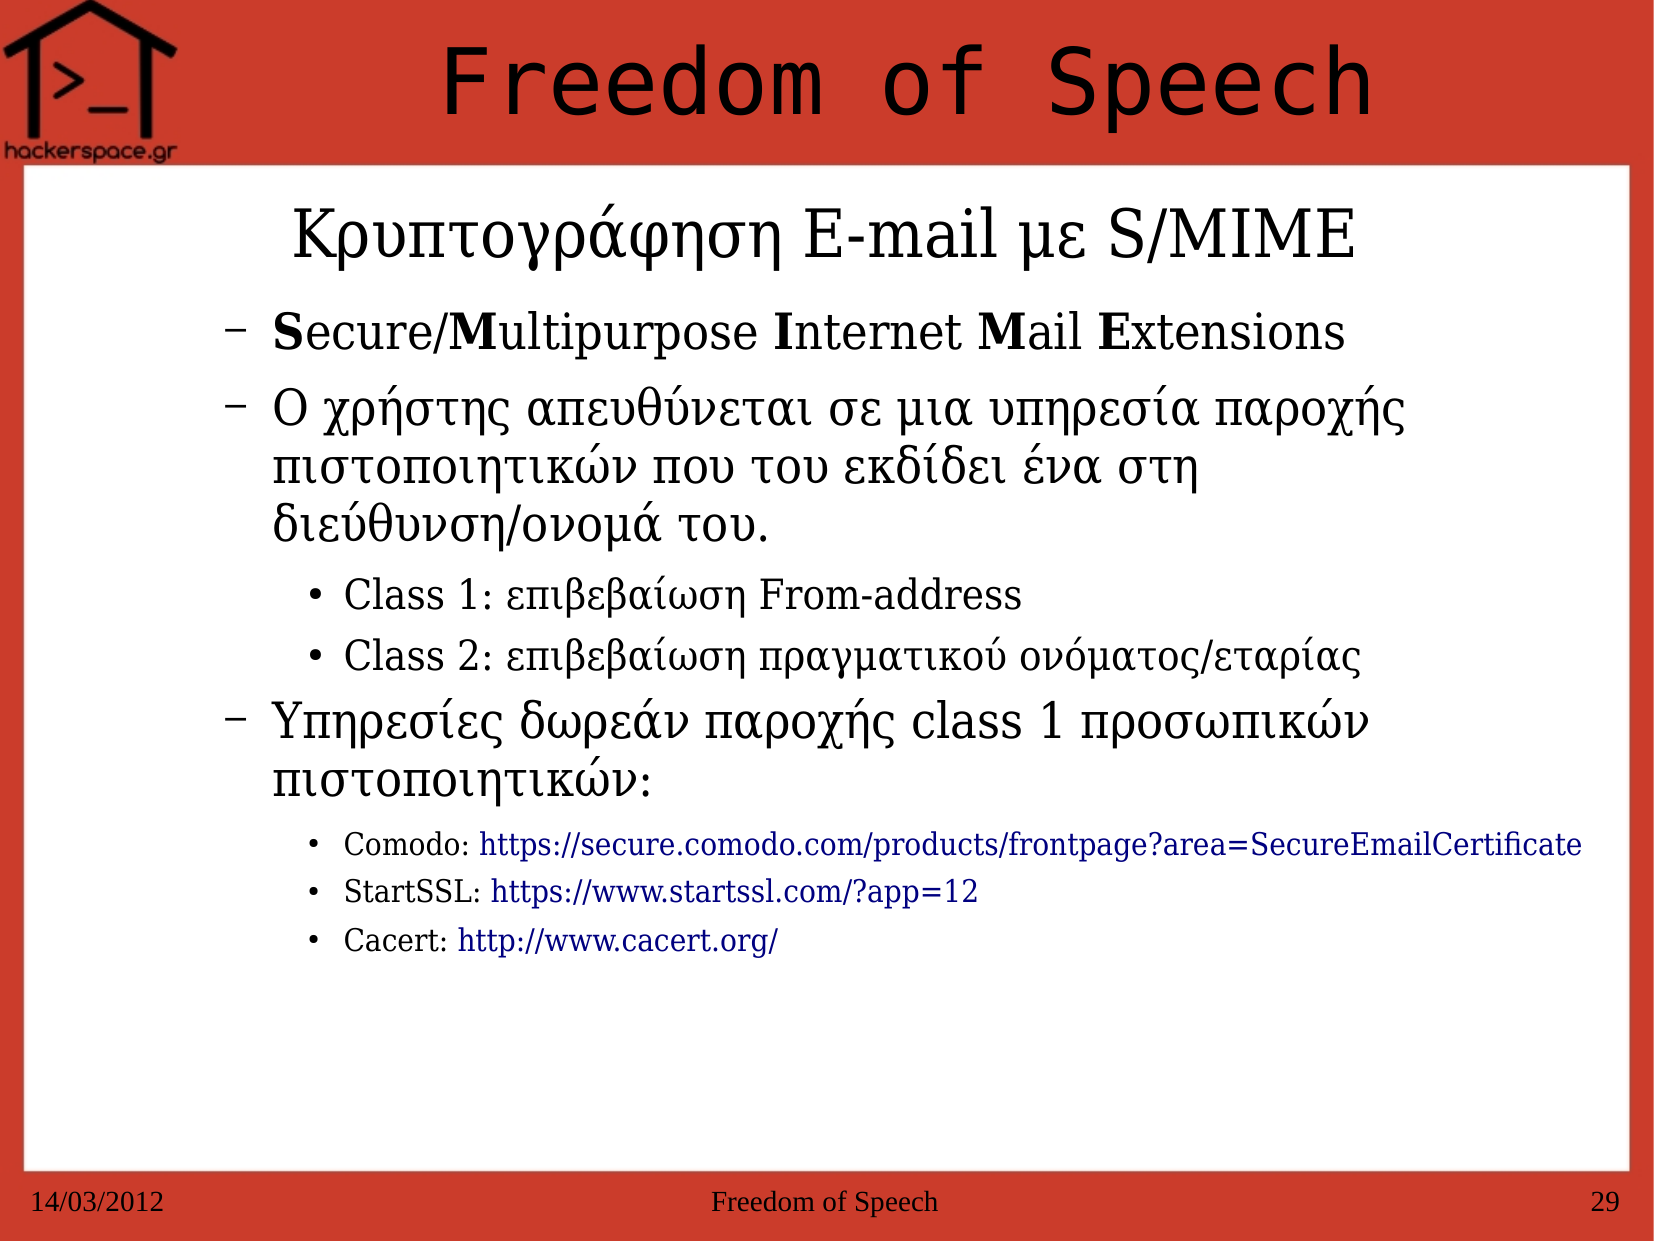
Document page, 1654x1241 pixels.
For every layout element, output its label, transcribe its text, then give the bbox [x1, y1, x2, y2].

picture [0, 0, 1654, 1241]
title Freedom of Speech [195, 15, 1621, 151]
list Κρυπτογράφηση E-mail με S/MIME Secure/Multipurpose Internet Mail Extensions Ο χρήστης απευθύνεται σε μια υπηρεσία παροχής πιστοποιητικών που του εκδίδει ένα στη διεύθυνση/ονομά του. Class 1: επιβεβαίωση From-address Class 2: επιβεβαίωση πραγματικού ονόματος/εταρίας Υπηρεσίες δωρεάν παροχής class 1 προσωπικών πιστοποιητικών: Comodo: https://secure.comodo.com/products/frontpage?area=SecureEmailCertificate StartSSL: https://www.startssl.com/?app=12 Cacert: http://www.cacert.org/ [60, 195, 1591, 1141]
